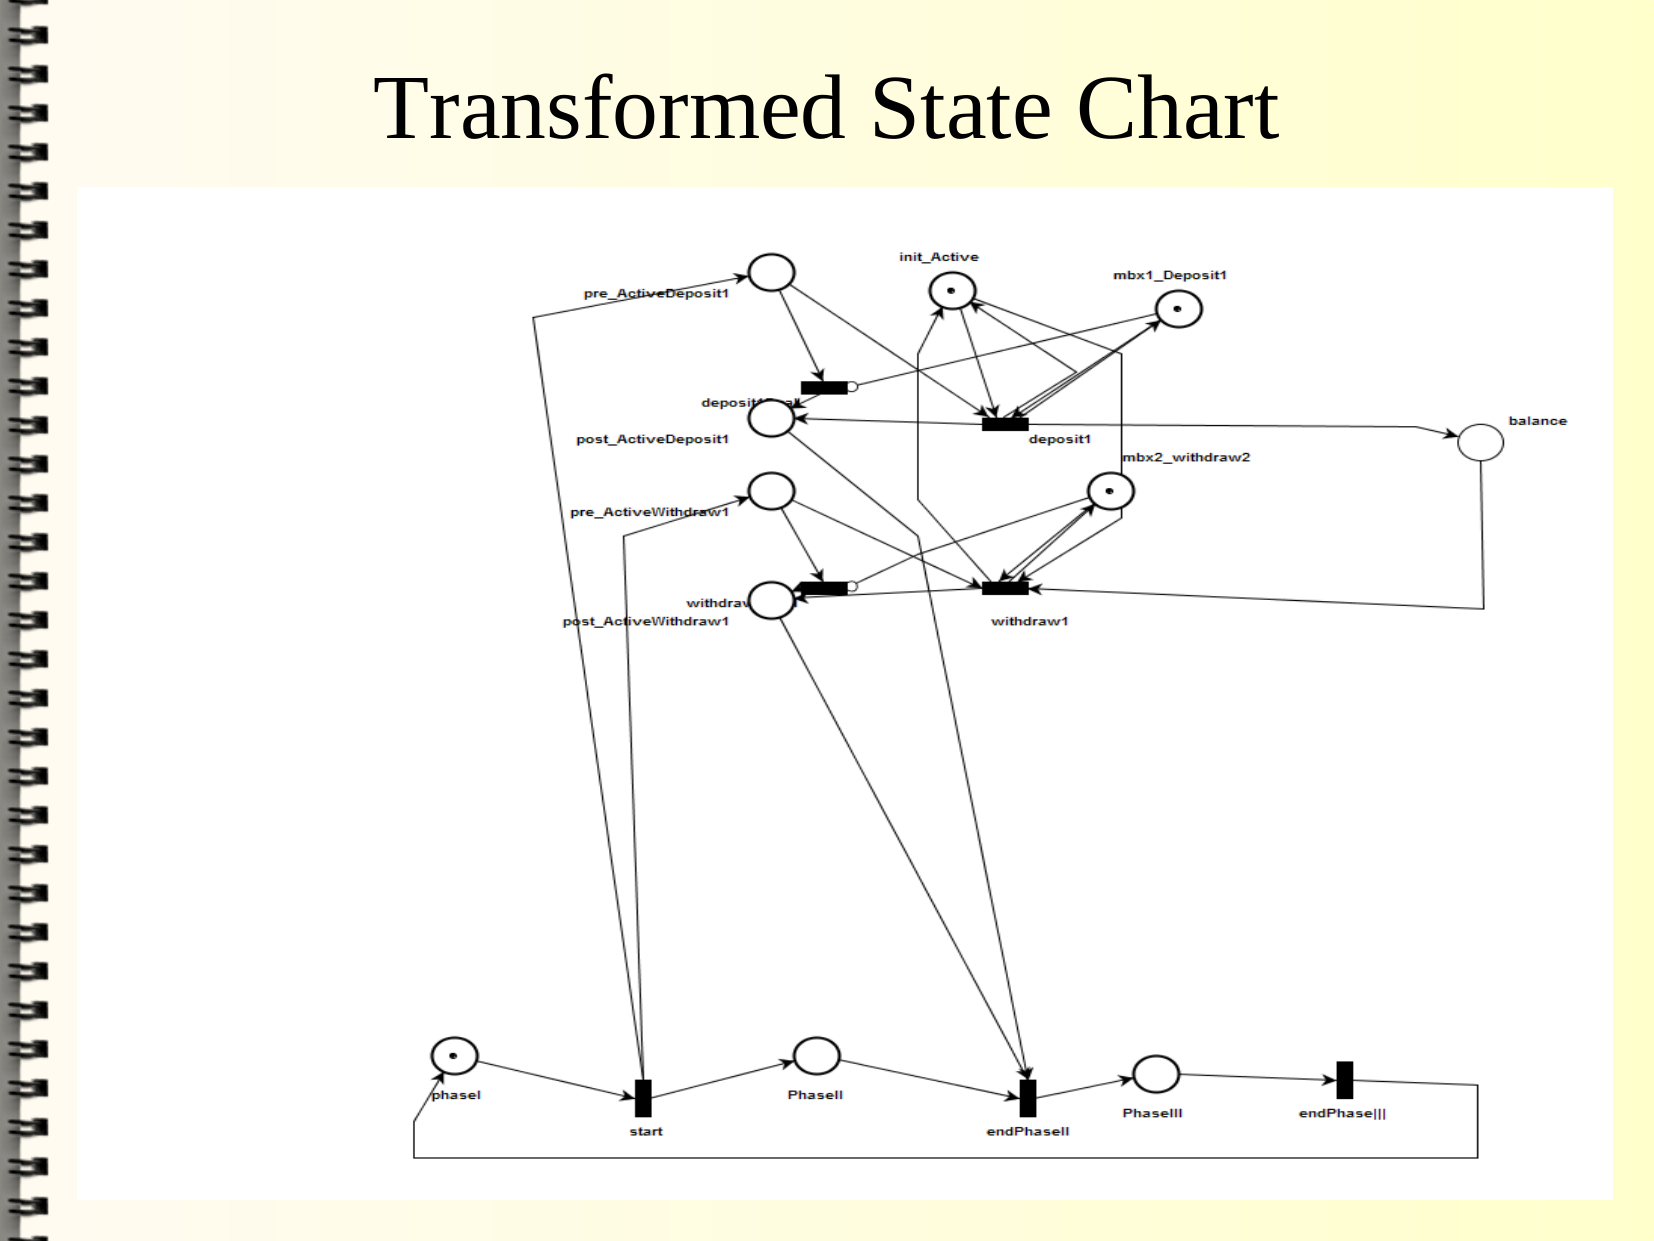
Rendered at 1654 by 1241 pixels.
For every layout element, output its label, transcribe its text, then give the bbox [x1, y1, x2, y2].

title Transformed State Chart [121, 56, 1534, 159]
picture [0, 0, 1654, 1241]
picture [77, 187, 1613, 1201]
